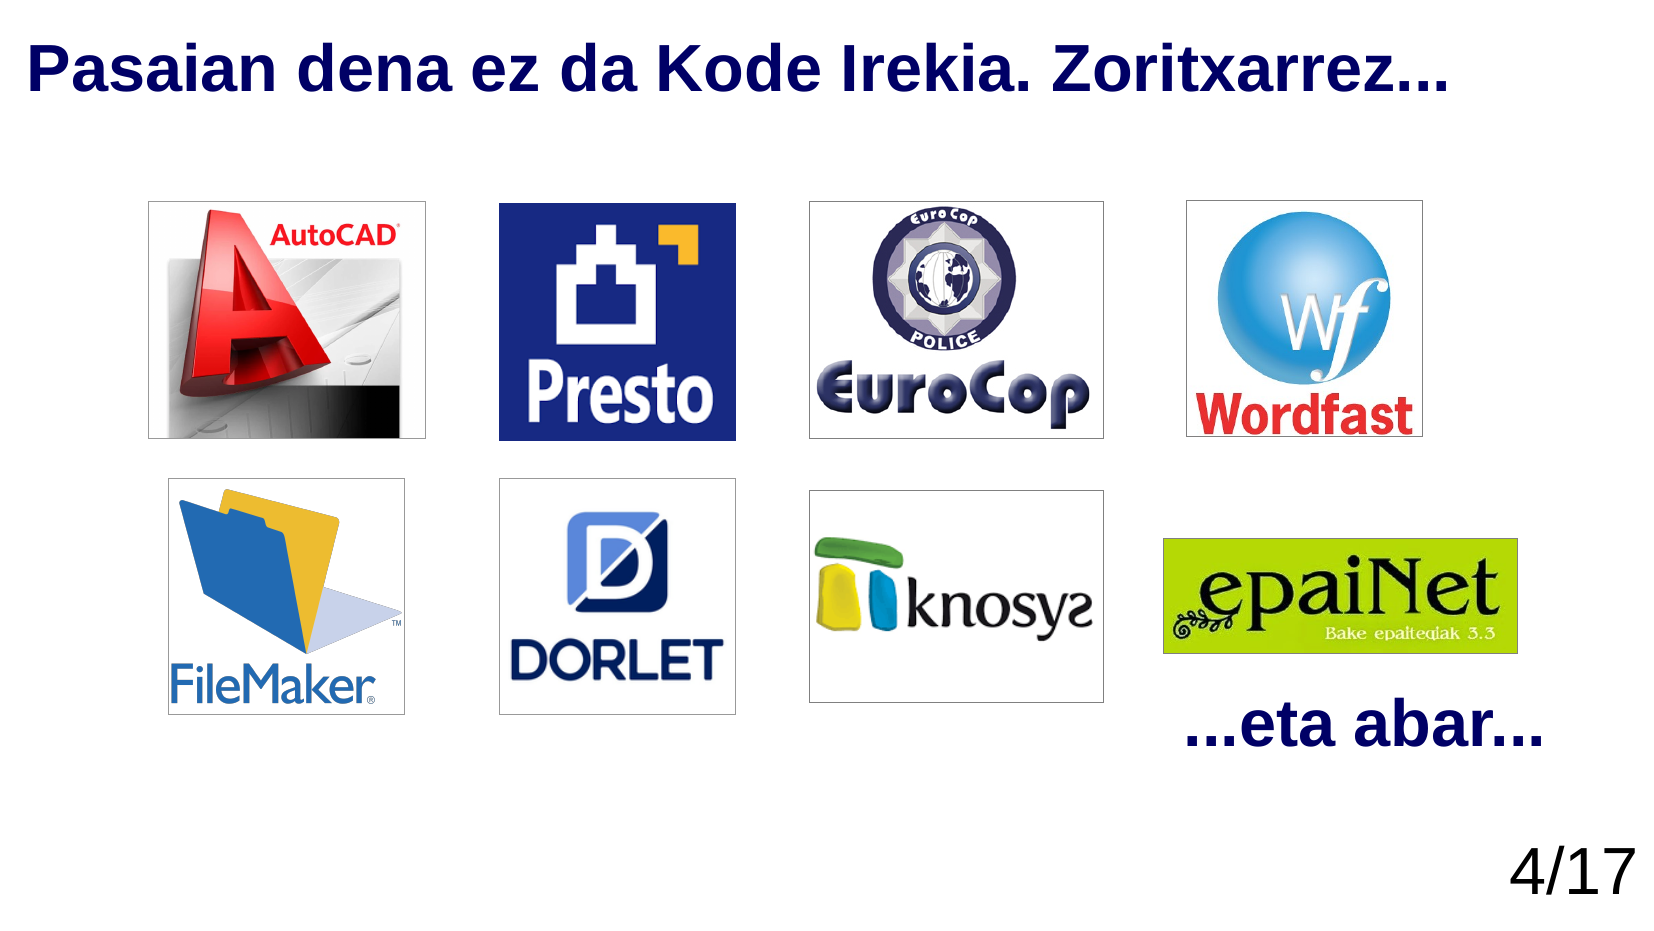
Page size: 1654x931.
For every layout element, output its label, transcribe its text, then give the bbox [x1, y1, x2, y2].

picture [168, 478, 405, 715]
picture [1163, 538, 1518, 654]
text_box Pasaian dena ez da Kode Irekia. Zoritxarrez... [11, 23, 1548, 119]
picture [499, 203, 736, 441]
text_box ...eta abar... [1169, 678, 1595, 768]
picture [499, 478, 736, 715]
text_box <número>/17 [1429, 826, 1654, 917]
picture [148, 201, 426, 439]
picture [809, 490, 1104, 703]
picture [809, 201, 1104, 439]
picture [1186, 200, 1423, 437]
